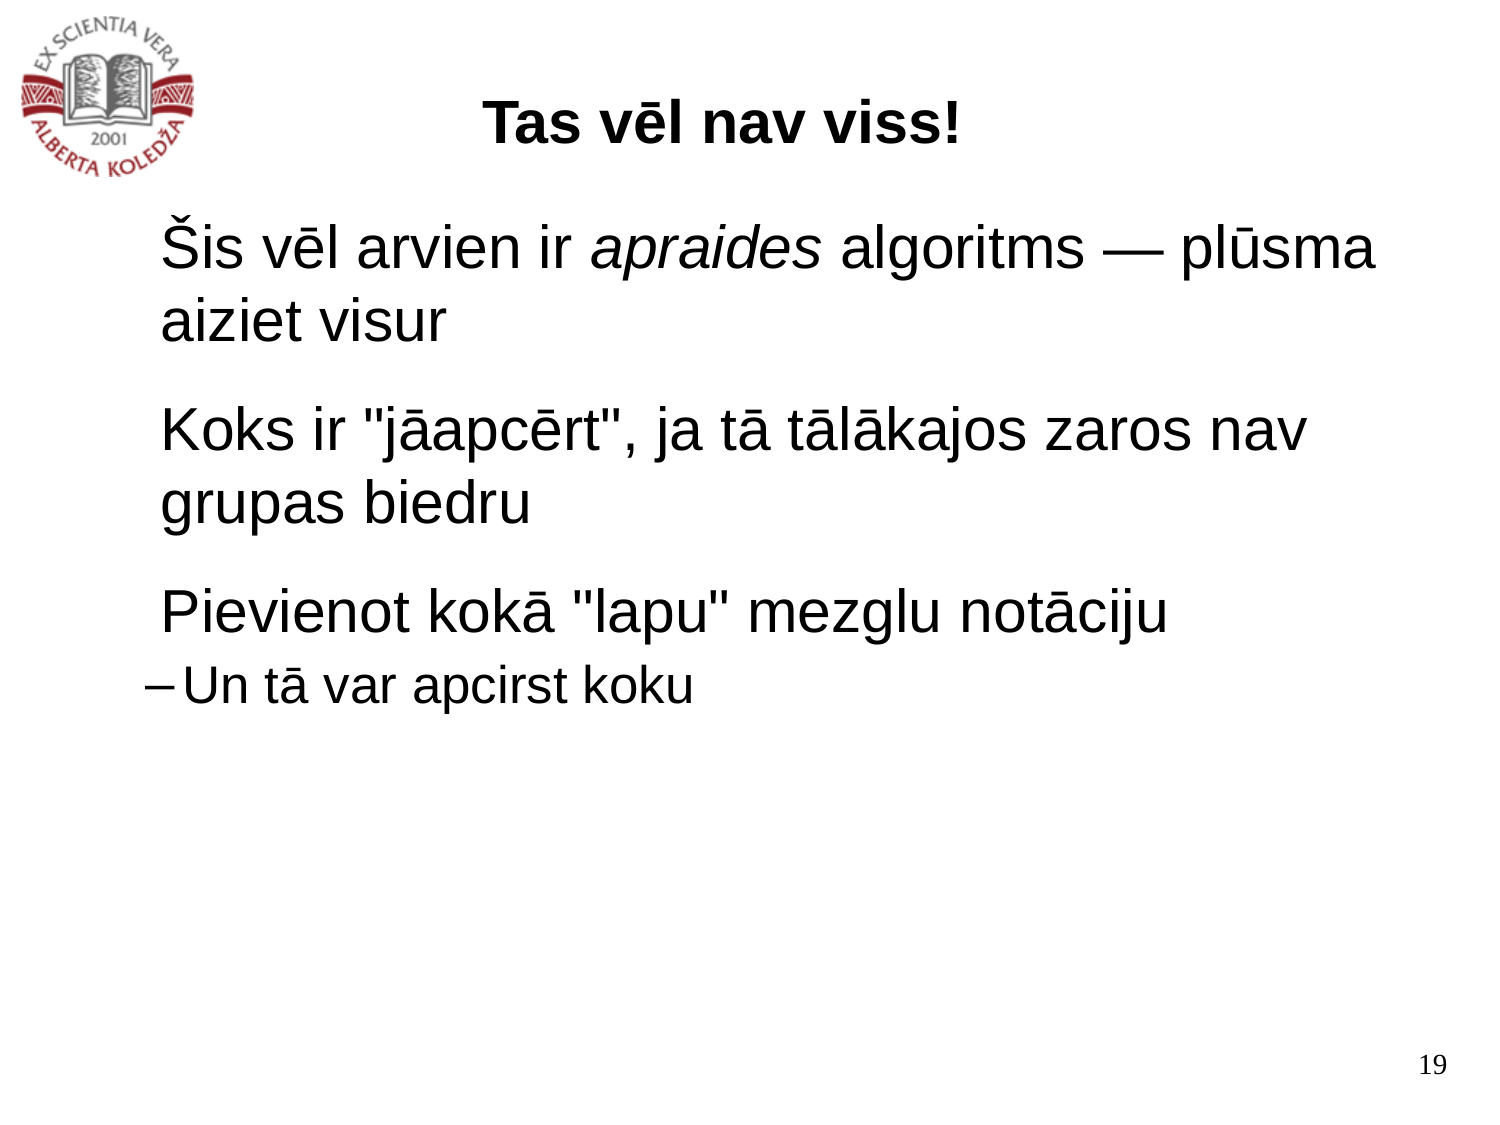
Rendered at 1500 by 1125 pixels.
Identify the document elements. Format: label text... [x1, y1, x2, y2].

title Tas vēl nav viss! [50, 62, 1374, 175]
list Šis vēl arvien ir apraides algoritms — plūsma aiziet visur Koks ir "jāapcērt", ja tā tālākajos zaros nav grupas biedru Pievienot kokā "lapu" mezglu notāciju Un tā var apcirst koku [74, 200, 1463, 1101]
picture [21, 16, 194, 177]
text_box <skaitlis> [1312, 1037, 1463, 1101]
